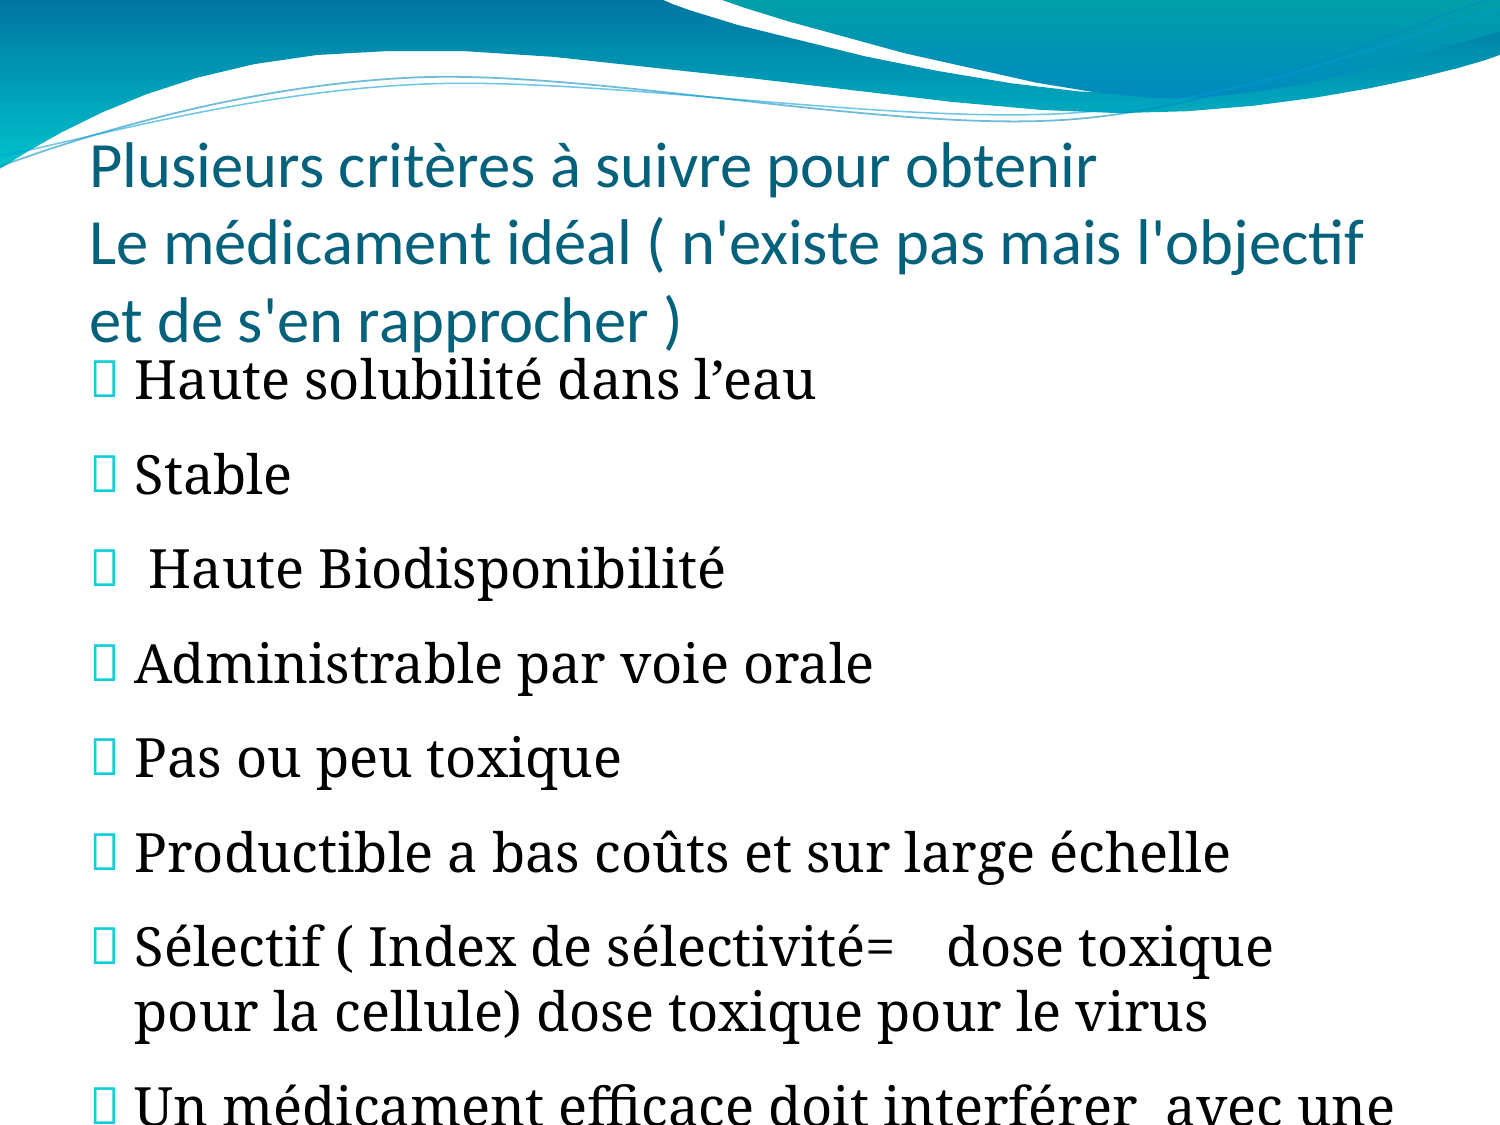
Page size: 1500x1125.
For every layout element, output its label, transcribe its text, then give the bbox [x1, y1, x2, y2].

list Haute solubilité dans l’eau Stable Haute Biodisponibilité Administrable par voie orale Pas ou peu toxique Productible a bas coûts et sur large échelle Sélectif ( Index de sélectivité= dose toxique pour la cellule) dose toxique pour le virus Un médicament efficace doit interférer avec une fonction spécifique du virus ou avec les fonctions cellulaires nécessaires à la réplication virale (NB: le médicament doit détruire seulement les cellules infectées et ne pas être nocif à l'organisme) [75, 338, 1425, 1083]
title Plusieurs critères à suivre pour obtenir Le médicament idéal ( n'existe pas mais l'objectif et de s'en rapprocher ) [75, 115, 1425, 338]
